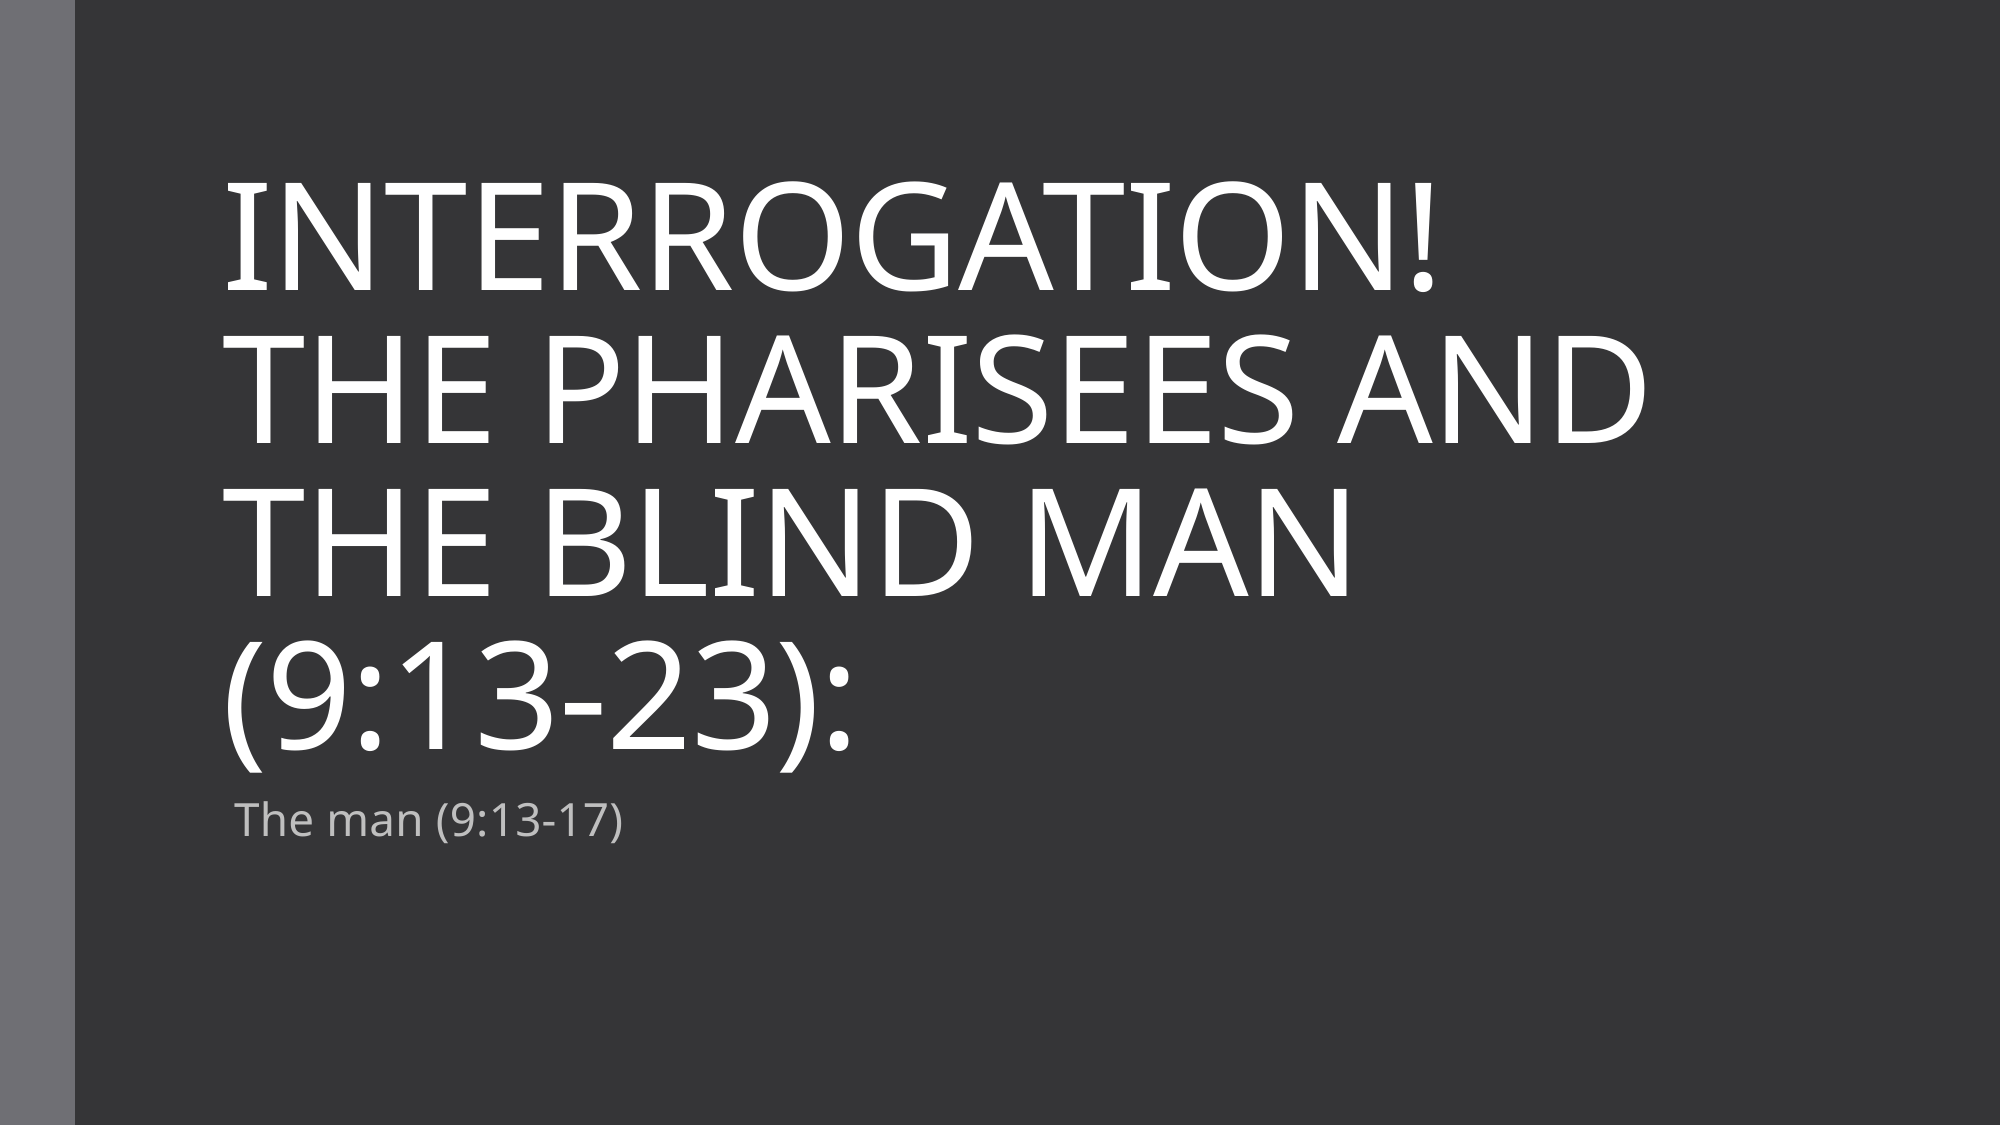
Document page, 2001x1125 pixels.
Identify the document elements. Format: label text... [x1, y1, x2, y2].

subtitle The man (9:13-17) [206, 787, 1752, 1066]
title INTERROGATION! THE PHARISEES AND THE BLIND MAN (9:13-23): [206, 124, 1752, 787]
